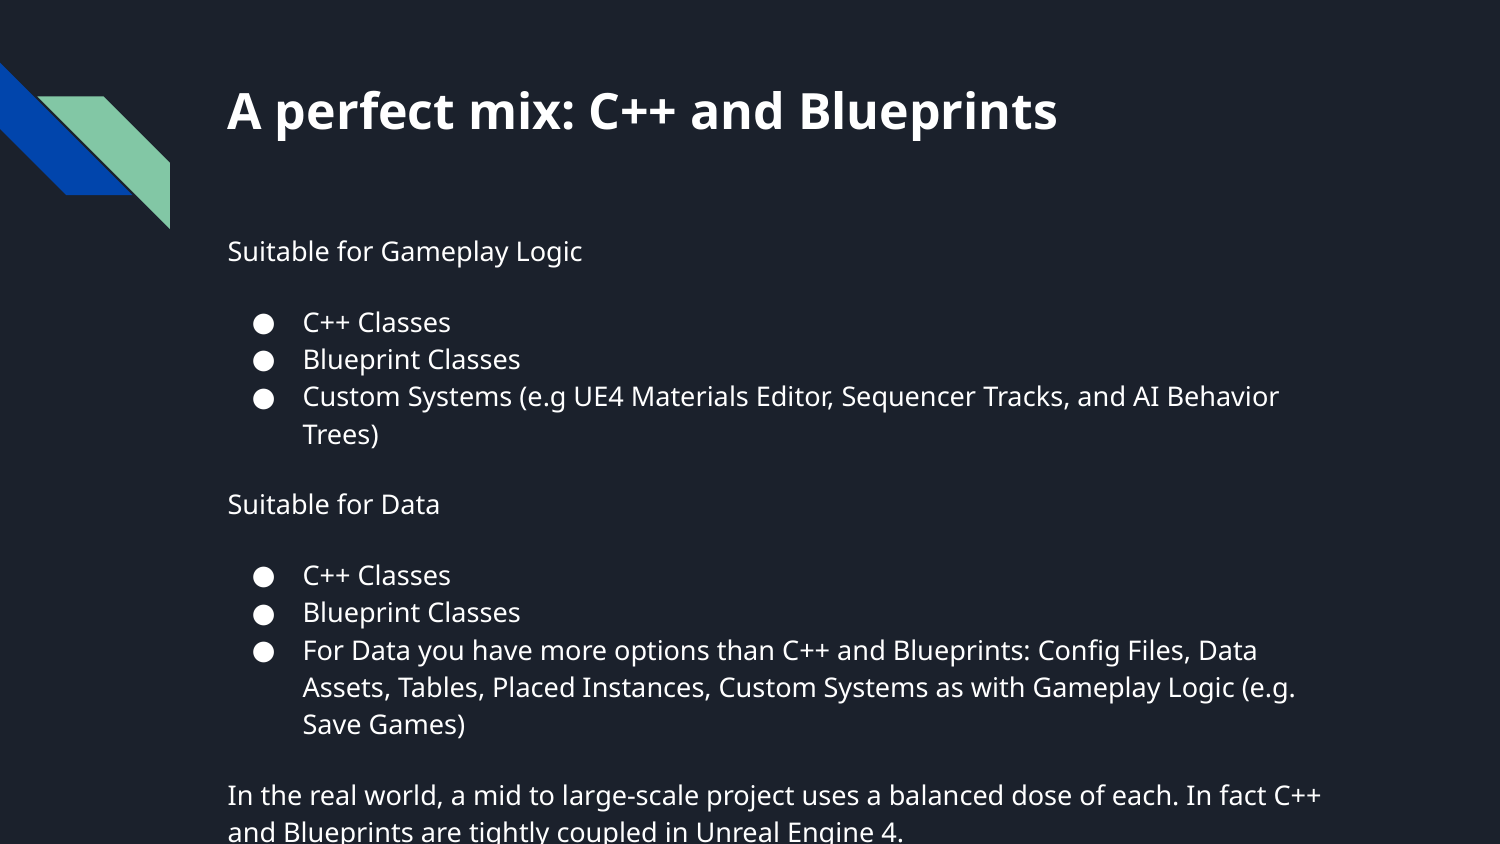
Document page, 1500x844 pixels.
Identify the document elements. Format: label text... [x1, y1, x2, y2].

text_box Suitable for Gameplay Logic C++ Classes Blueprint Classes Custom Systems (e.g UE4 Materials Editor, Sequencer Tracks, and AI Behavior Trees) Suitable for Data C++ Classes Blueprint Classes For Data you have more options than C++ and Blueprints: Config Files, Data Assets, Tables, Placed Instances, Custom Systems as with Gameplay Logic (e.g. Save Games) In the real world, a mid to large-scale project uses a balanced dose of each. In fact C++ and Blueprints are tightly coupled in Unreal Engine 4. [212, 214, 1368, 735]
text_box A perfect mix: C++ and Blueprints [212, 64, 1368, 214]
